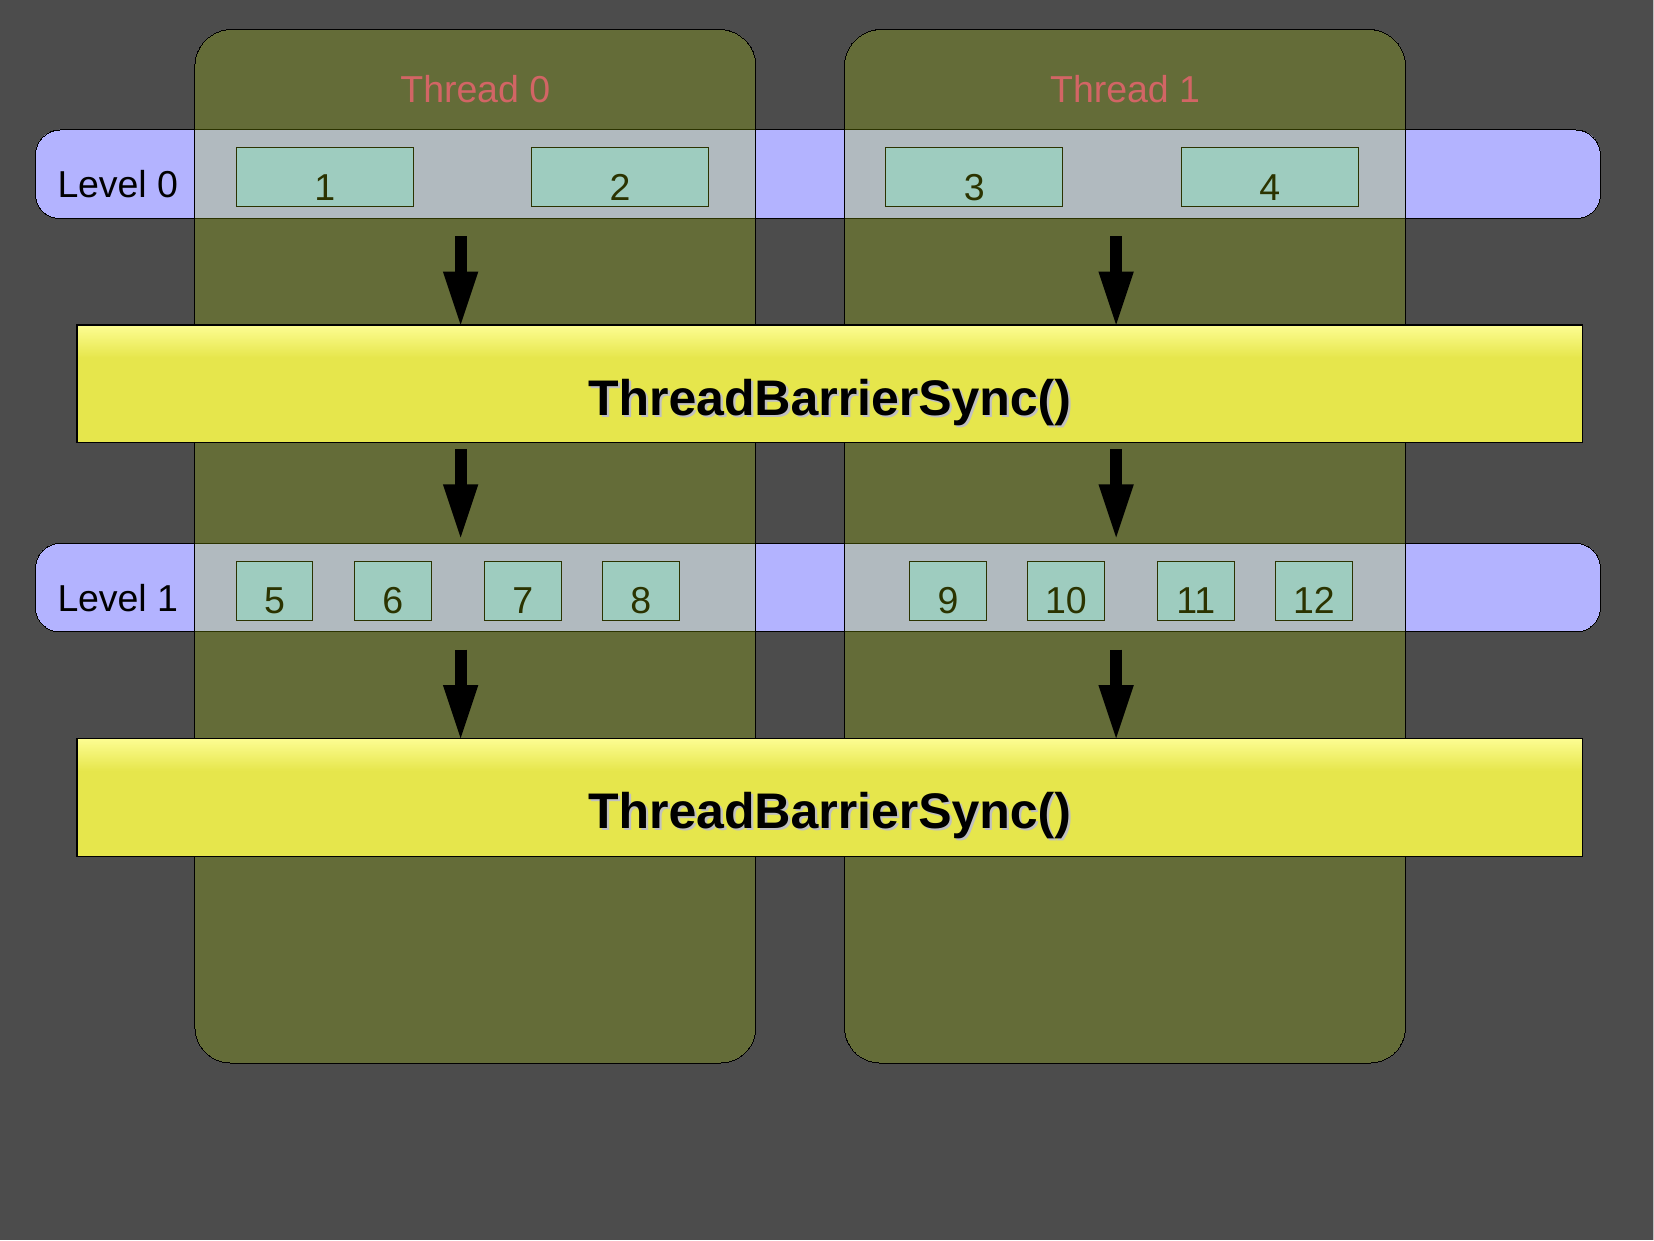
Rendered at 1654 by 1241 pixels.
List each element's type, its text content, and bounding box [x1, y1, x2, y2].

text_box ThreadBarrierSync() [76, 324, 1583, 443]
text_box Level 1 [1406, 543, 1601, 632]
text_box Thread 1 [844, 29, 1406, 324]
text_box Thread 1 [844, 443, 1406, 738]
text_box Level 1 [35, 543, 194, 632]
text_box Thread 0 [194, 857, 756, 1064]
text_box Level 0 [35, 129, 194, 219]
text_box Thread 0 [194, 443, 756, 738]
text_box Level 0 [756, 129, 844, 219]
text_box ThreadBarrierSync() [76, 738, 1583, 857]
text_box Thread 1 [844, 857, 1406, 1064]
text_box Level 1 [756, 543, 844, 632]
text_box Thread 0 [194, 29, 756, 324]
text_box Level 0 [1406, 129, 1601, 219]
